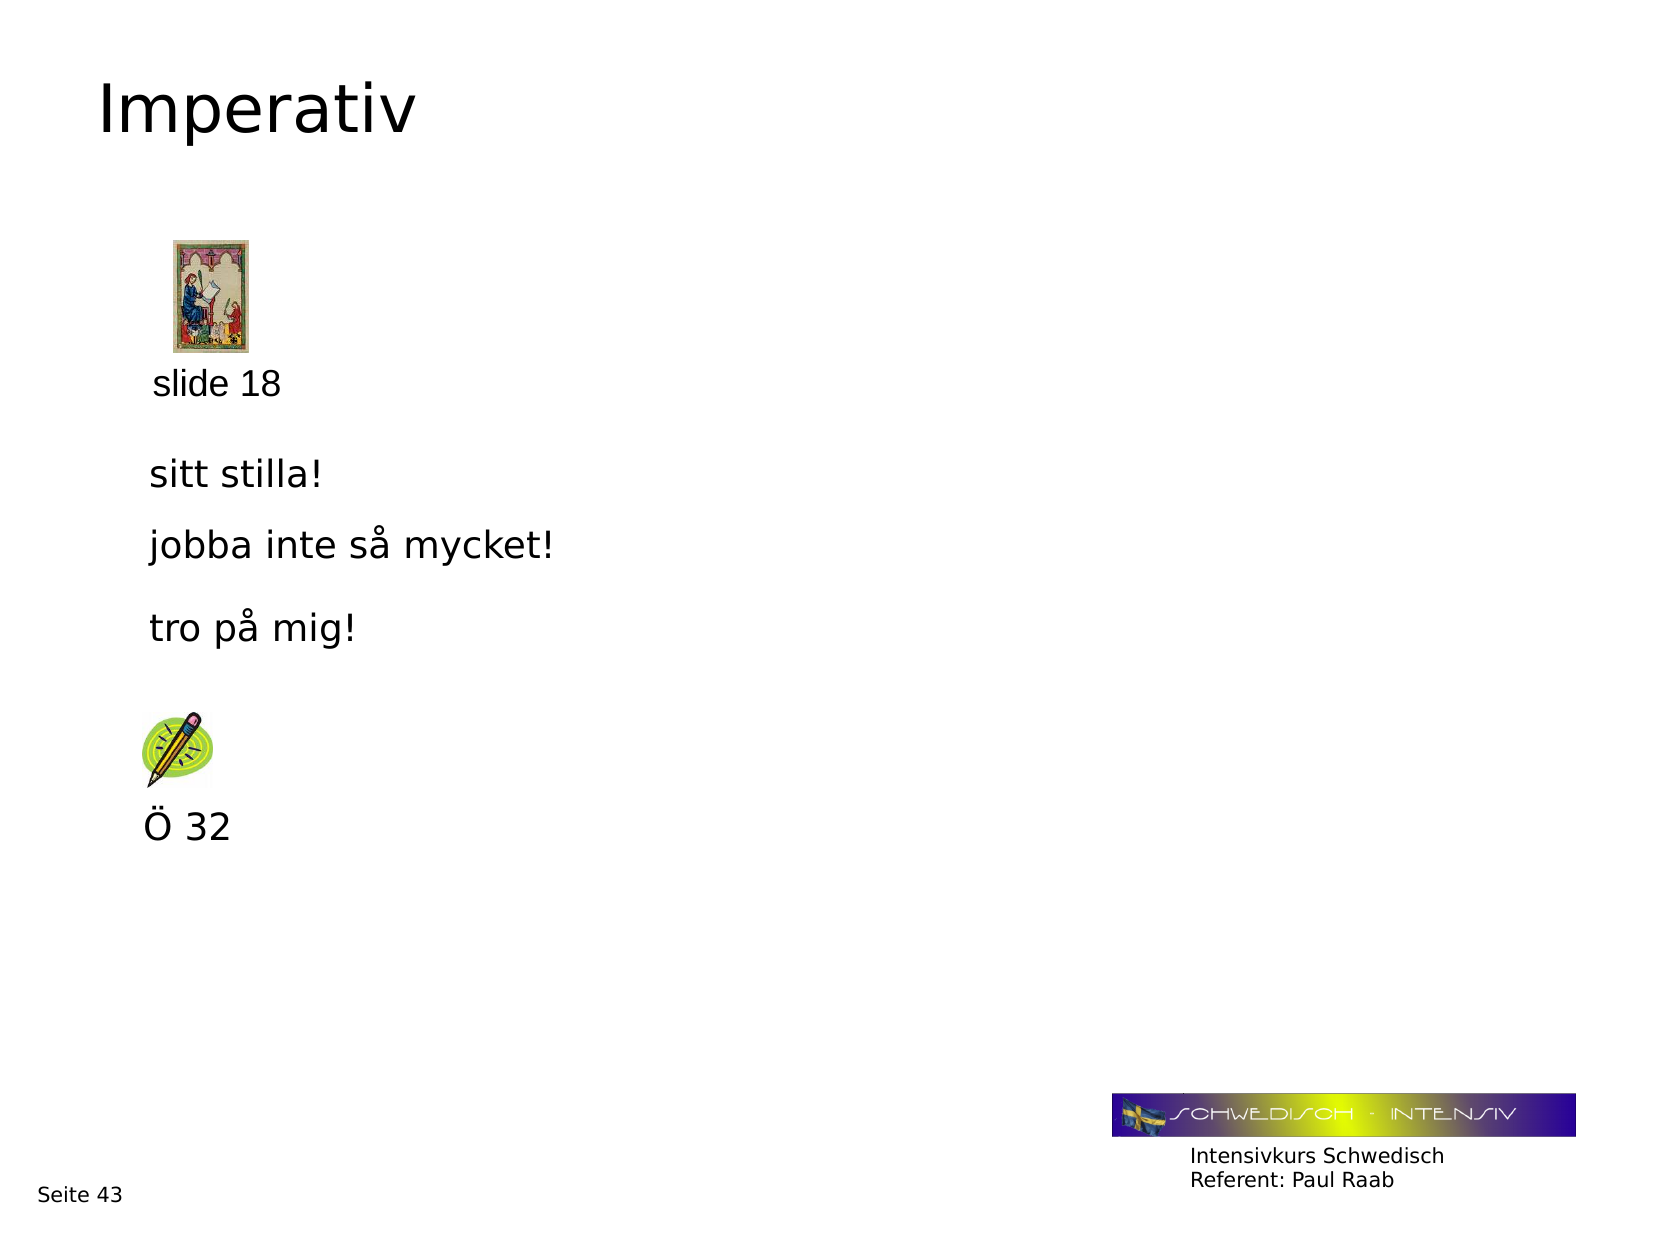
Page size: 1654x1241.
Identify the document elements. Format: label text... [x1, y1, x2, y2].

text_box sitt stilla! [134, 445, 376, 504]
text_box jobba inte så mycket! [134, 516, 601, 575]
picture [142, 712, 213, 788]
picture [173, 240, 249, 354]
text_box tro på mig! [134, 599, 413, 658]
text_box Imperativ [61, 63, 451, 156]
picture [1112, 1093, 1576, 1137]
text_box Ö 32 [128, 798, 263, 857]
text_box slide 18 [137, 355, 320, 413]
